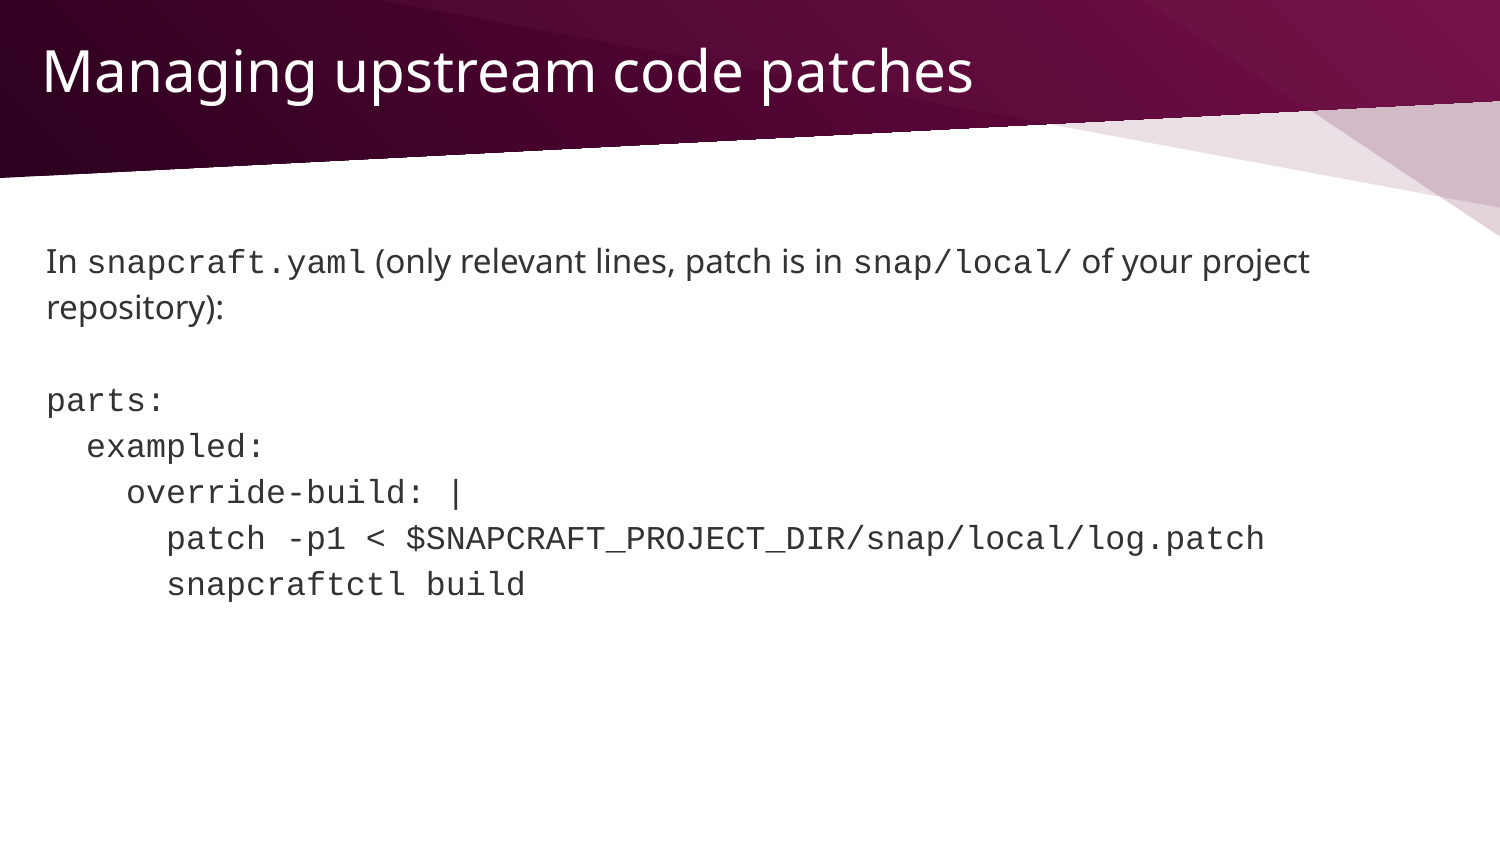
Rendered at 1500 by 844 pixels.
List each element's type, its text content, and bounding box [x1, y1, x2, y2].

list In snapcraft.yaml (only relevant lines, patch is in snap/local/ of your project repository): parts: exampled: override-build: | patch -p1 < $SNAPCRAFT_PROJECT_DIR/snap/local/log.patch snapcraftctl build [35, 229, 1324, 789]
title Managing upstream code patches [41, 5, 1336, 134]
